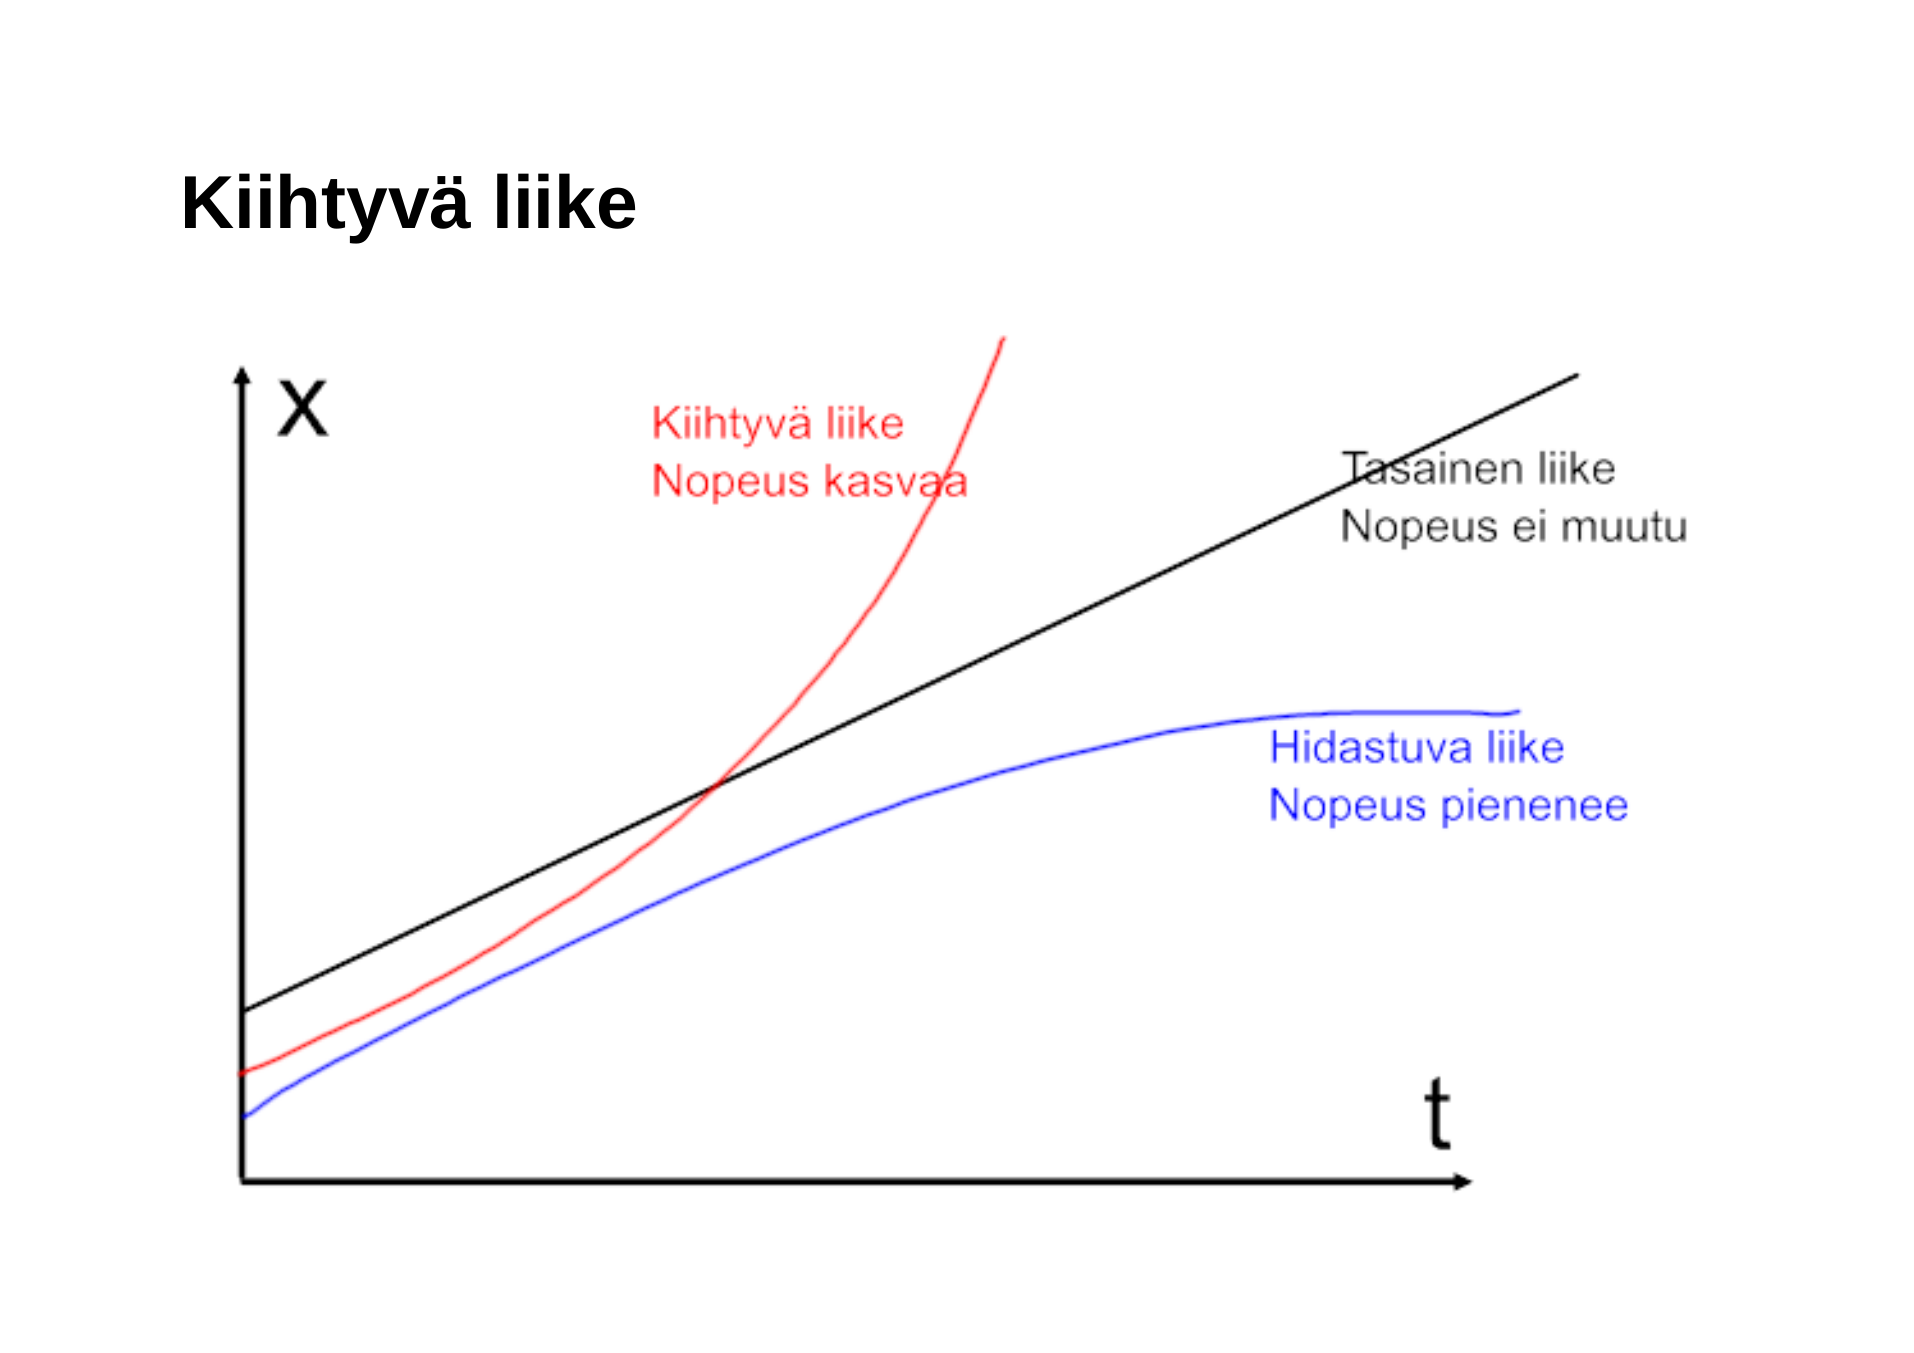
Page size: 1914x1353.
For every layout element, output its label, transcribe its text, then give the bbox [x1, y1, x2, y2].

picture [171, 289, 1753, 1251]
text_box Kiihtyvä liike [165, 153, 654, 253]
